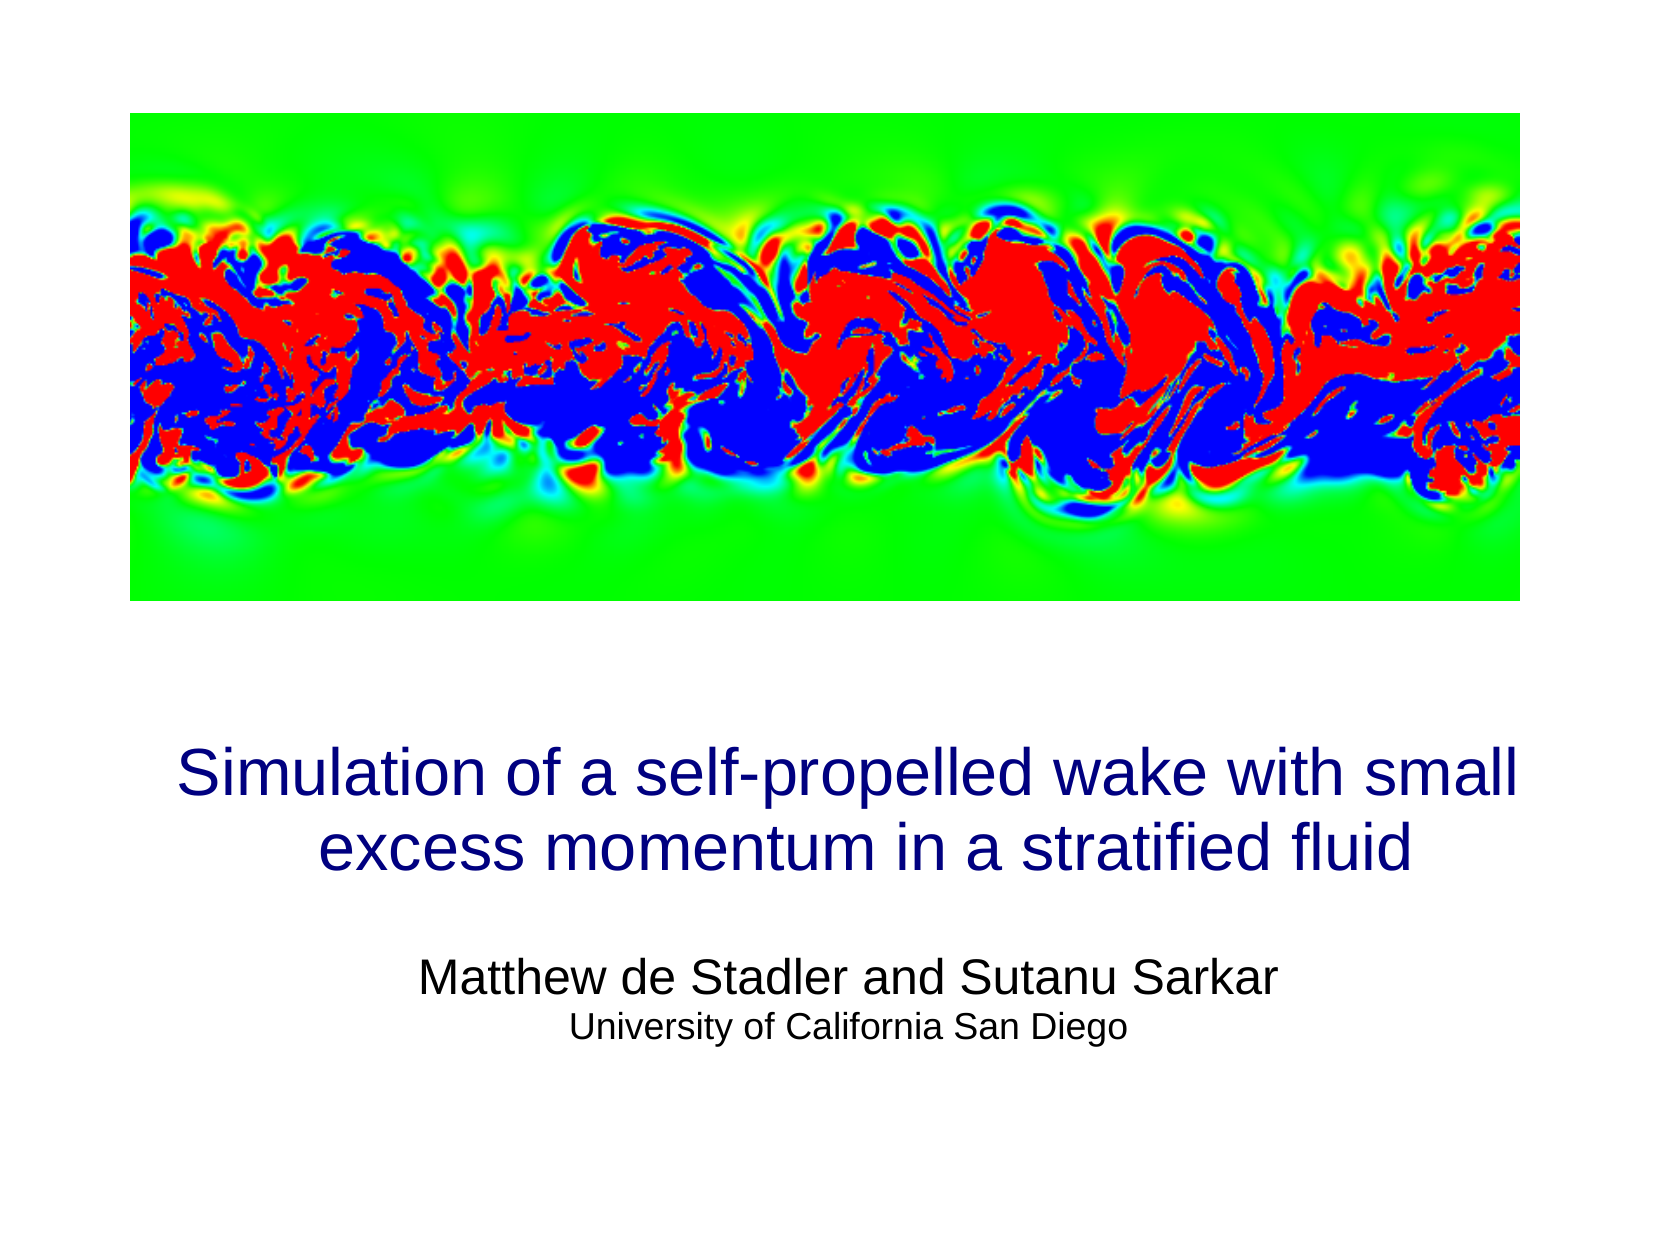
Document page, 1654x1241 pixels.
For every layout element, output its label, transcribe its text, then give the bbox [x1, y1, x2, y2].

subtitle Simulation of a self-propelled wake with small excess momentum in a stratified fluid Matthew de Stadler and Sutanu Sarkar University of California San Diego [86, 262, 1576, 1183]
picture [130, 113, 1520, 601]
